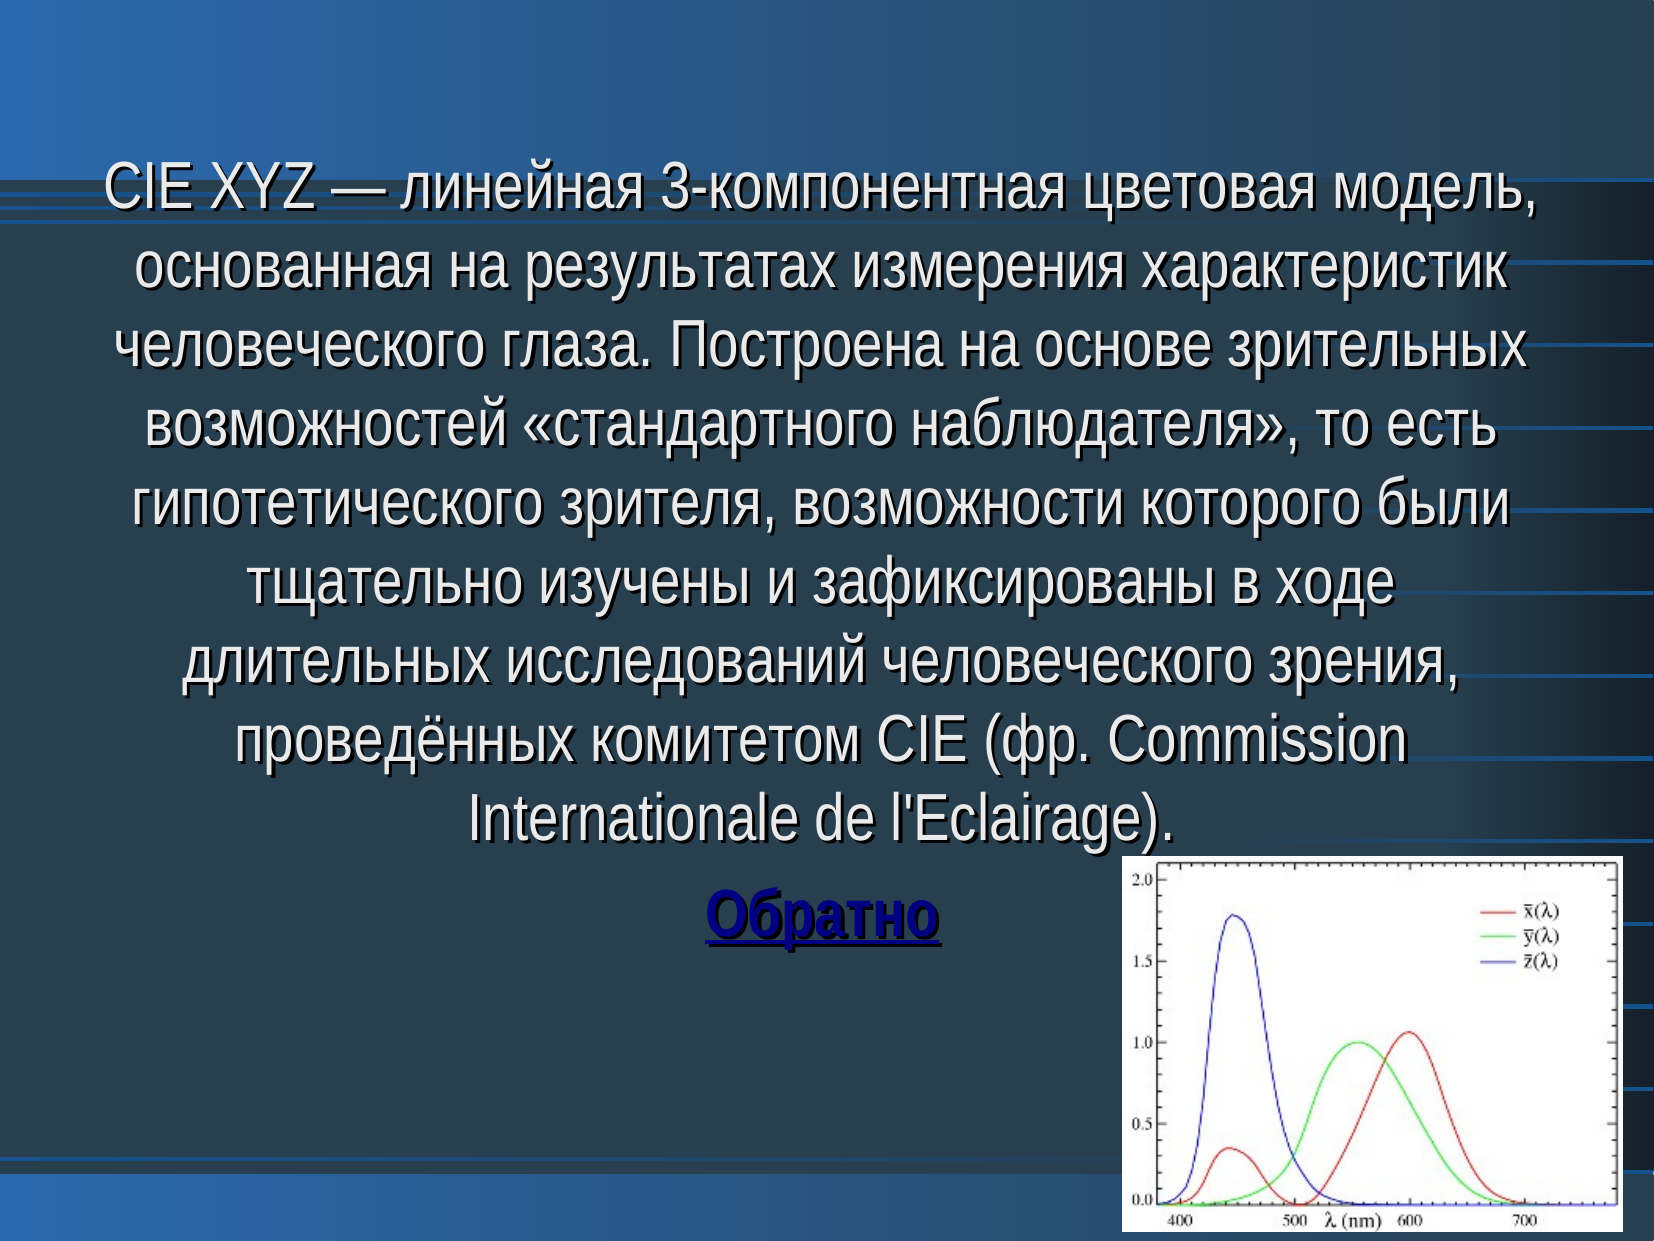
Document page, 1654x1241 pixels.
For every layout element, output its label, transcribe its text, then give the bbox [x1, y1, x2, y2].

picture [1122, 856, 1623, 1232]
subtitle CIE XYZ — линейная 3-компонентная цветовая модель, основанная на результатах измерения характеристик человеческого глаза. Построена на основе зрительных возможностей «стандартного наблюдателя», то есть гипотетического зрителя, возможности которого были тщательно изучены и зафиксированы в ходе длительных исследований человеческого зрения, проведённых комитетом CIE (фр. Commission Internationale de l'Eclairage). Обратно [91, 34, 1553, 1060]
